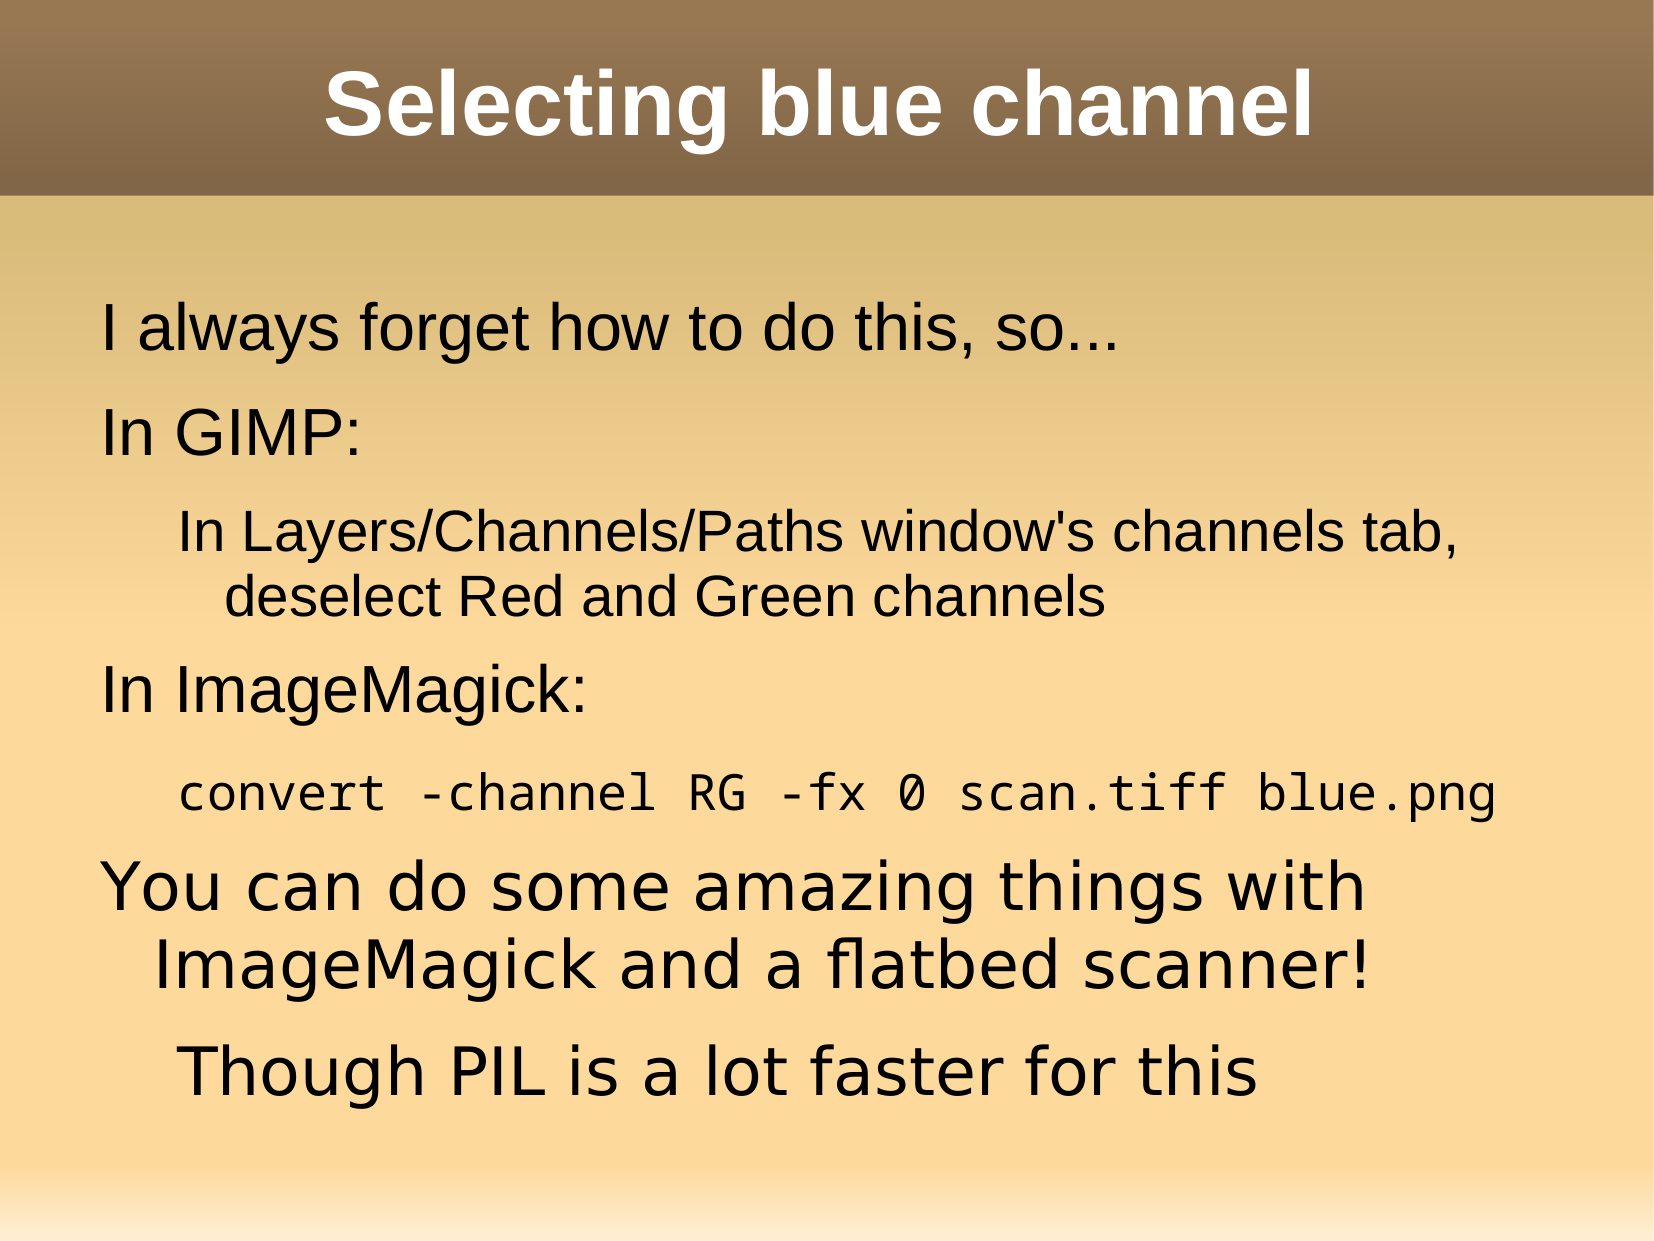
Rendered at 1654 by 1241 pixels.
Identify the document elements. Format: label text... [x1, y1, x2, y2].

list I always forget how to do this, so... In GIMP: In Layers/Channels/Paths window's channels tab, deselect Red and Green channels In ImageMagick: convert -channel RG -fx 0 scan.tiff blue.png You can do some amazing things with ImageMagick and a flatbed scanner! Though PIL is a lot faster for this [82, 290, 1571, 1116]
title Selecting blue channel [76, 0, 1565, 208]
picture [0, 0, 1654, 1241]
